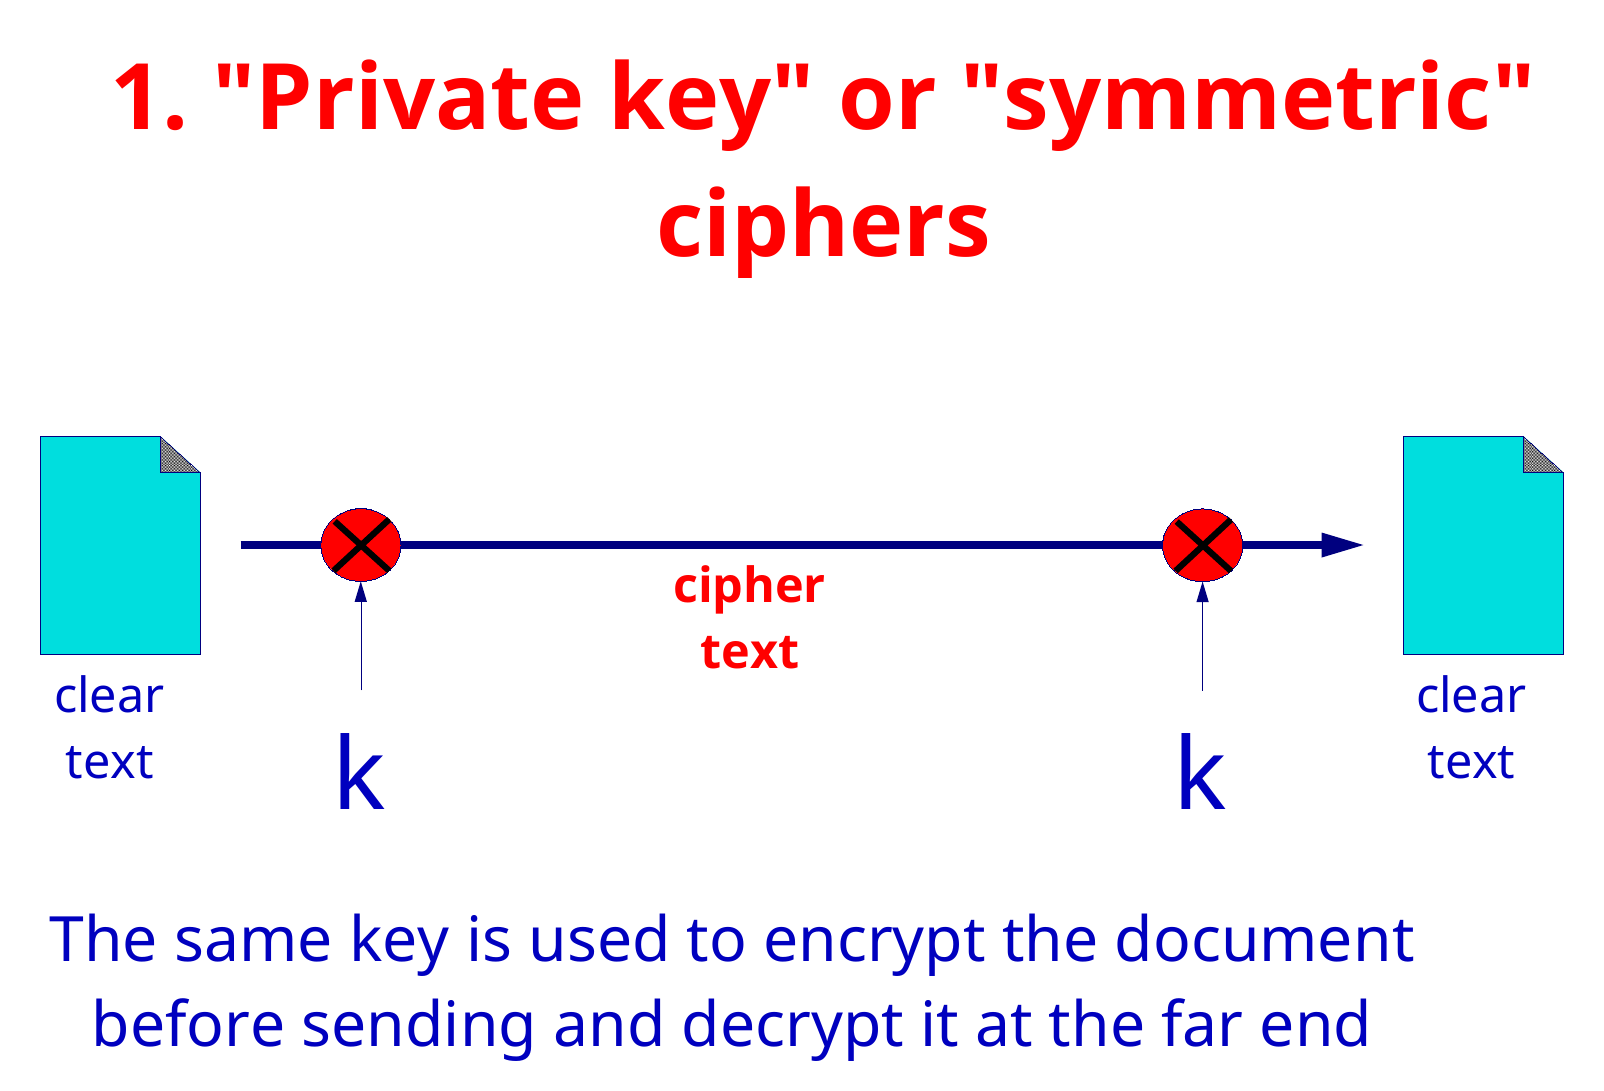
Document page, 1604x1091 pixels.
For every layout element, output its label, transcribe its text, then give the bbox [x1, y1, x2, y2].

title 1. "Private key" or "symmetric" ciphers [76, 28, 1571, 237]
text_box [336, 551, 387, 582]
text_box [1403, 436, 1564, 655]
text_box [367, 522, 402, 568]
text_box [1162, 508, 1228, 574]
text_box clear text [1416, 660, 1527, 793]
text_box The same key is used to encrypt the document before sending and decrypt it at the far end [49, 894, 1417, 1066]
text_box [1178, 551, 1228, 582]
text_box k [332, 702, 387, 839]
text_box [40, 436, 201, 655]
text_box k [1173, 702, 1227, 839]
text_box [1209, 522, 1243, 568]
text_box cipher text [673, 551, 827, 684]
text_box [320, 508, 387, 572]
text_box clear text [54, 660, 165, 793]
